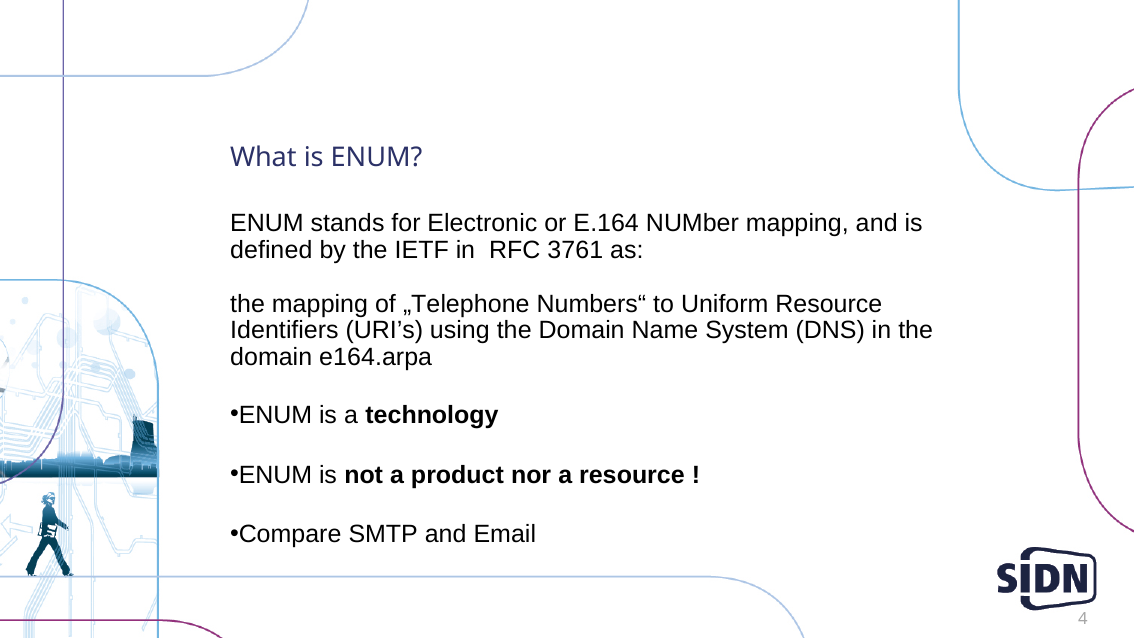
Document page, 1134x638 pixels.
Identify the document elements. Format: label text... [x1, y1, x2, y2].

title What is ENUM? [215, 118, 795, 194]
text_box <number> [989, 599, 1103, 638]
text_box ENUM stands for Electronic or E.164 NUMber mapping, and is defined by the IETF in RFC 3761 as: the mapping of „Telephone Numbers“ to Uniform Resource Identifiers (URI’s) using the Domain Name System (DNS) in the domain e164.arpa ENUM is a technology ENUM is not a product nor a resource ! Compare SMTP and Email [215, 202, 990, 583]
picture [0, 0, 1134, 638]
